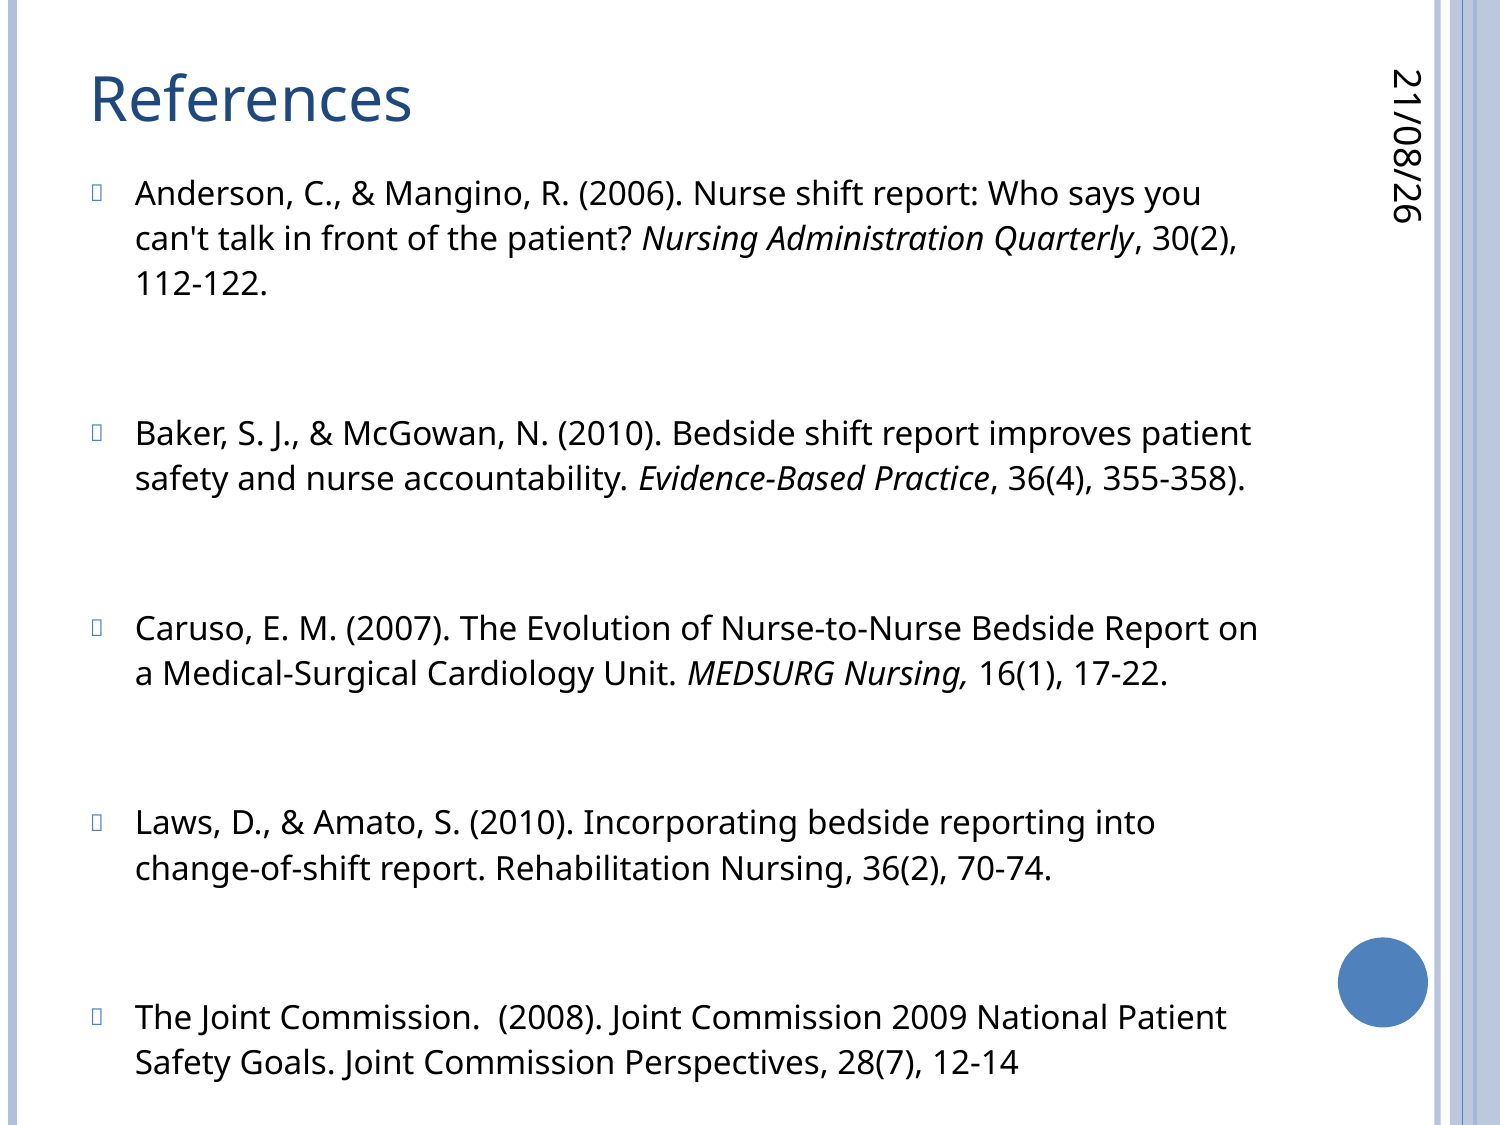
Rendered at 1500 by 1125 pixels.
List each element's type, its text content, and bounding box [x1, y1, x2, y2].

title References [75, 45, 1300, 150]
list Anderson, C., & Mangino, R. (2006). Nurse shift report: Who says you can't talk in front of the patient? Nursing Administration Quarterly, 30(2), 112-122. Baker, S. J., & McGowan, N. (2010). Bedside shift report improves patient safety and nurse accountability. Evidence-Based Practice, 36(4), 355-358). Caruso, E. M. (2007). The Evolution of Nurse-to-Nurse Bedside Report on a Medical-Surgical Cardiology Unit. MEDSURG Nursing, 16(1), 17-22. Laws, D., & Amato, S. (2010). Incorporating bedside reporting into change-of-shift report. Rehabilitation Nursing, 36(2), 70-74. The Joint Commission. (2008). Joint Commission 2009 National Patient Safety Goals. Joint Commission Perspectives, 28(7), 12-14 Tressman, S. (2009). Shifting to the bedside for report. The American Nurse, 41(2), 7. http://currentnursing.com/nursing_theory/Watson.com [75, 162, 1300, 1062]
